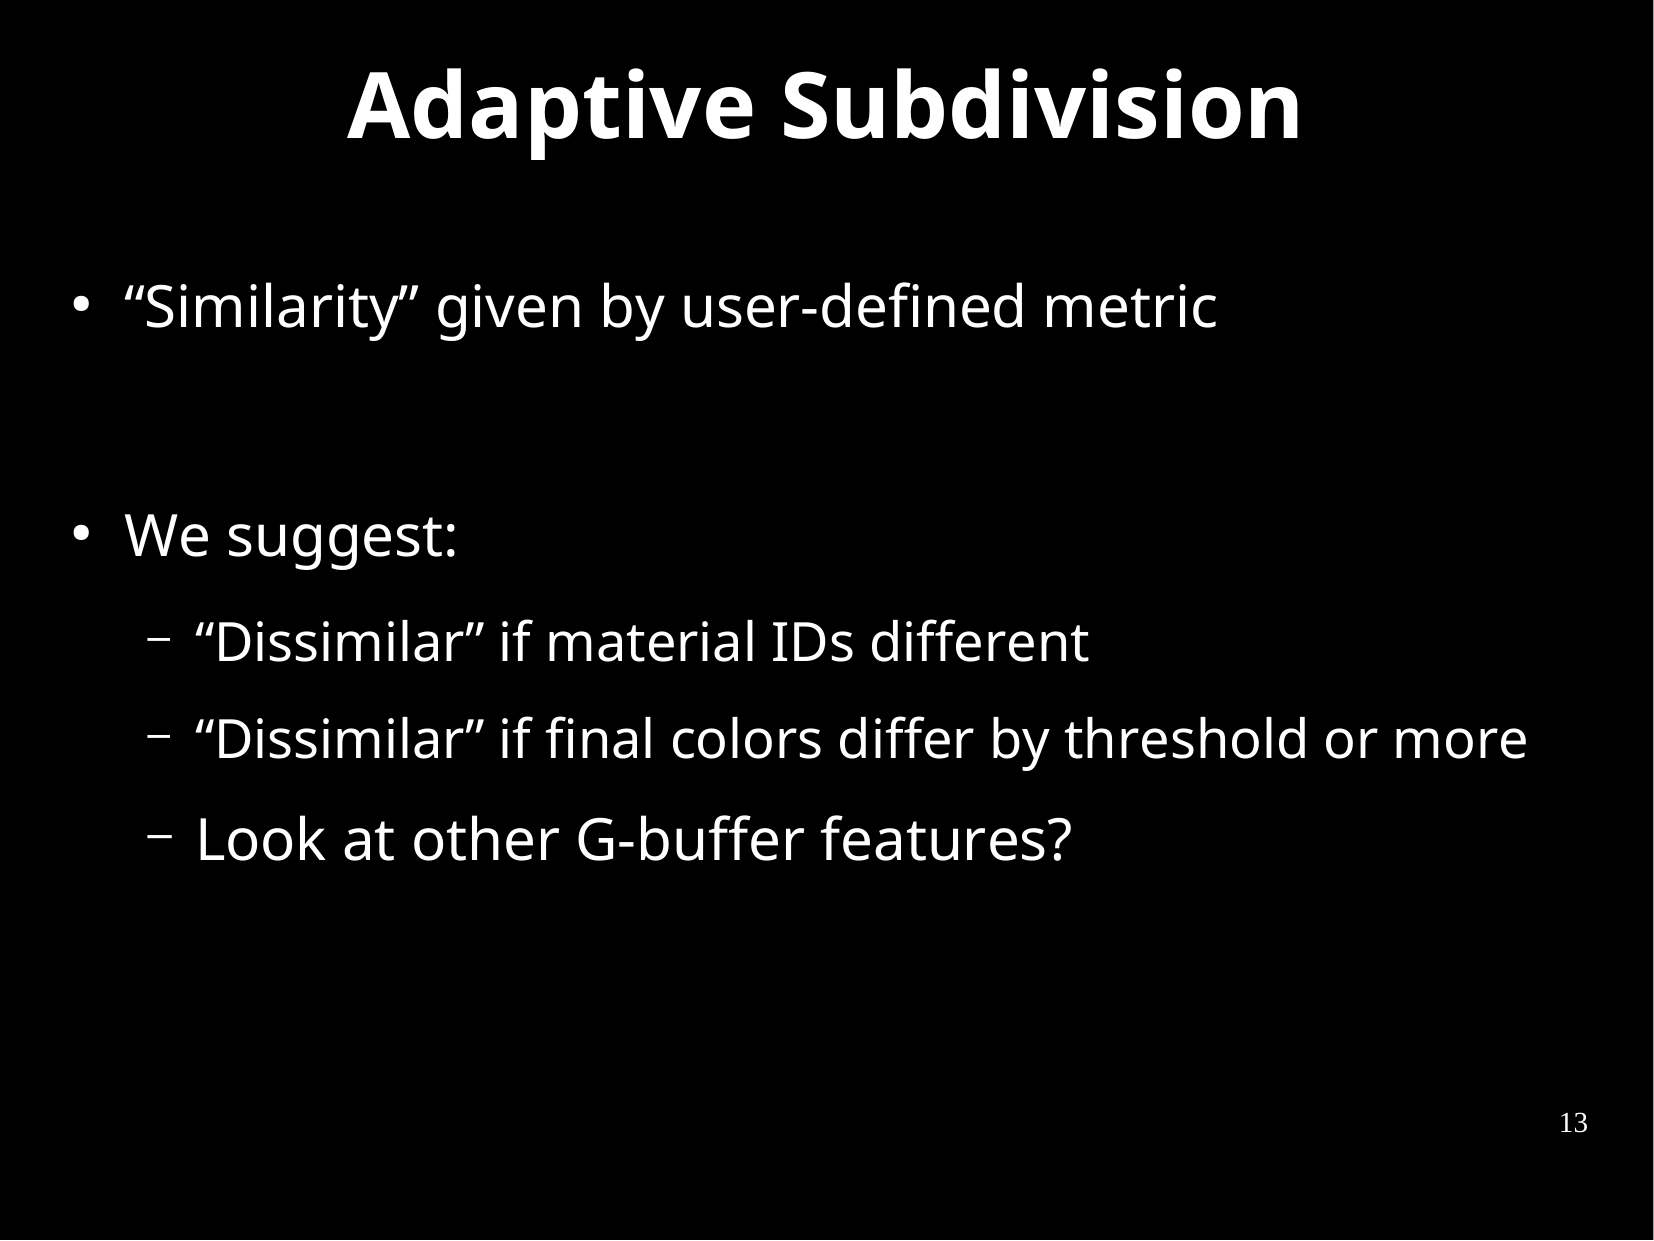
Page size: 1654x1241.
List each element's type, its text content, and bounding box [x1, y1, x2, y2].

title Adaptive Subdivision [0, 0, 1654, 207]
list “Similarity” given by user-defined metric We suggest: “Dissimilar” if material IDs different “Dissimilar” if final colors differ by threshold or more Look at other G-buffer features? [53, 265, 1595, 986]
